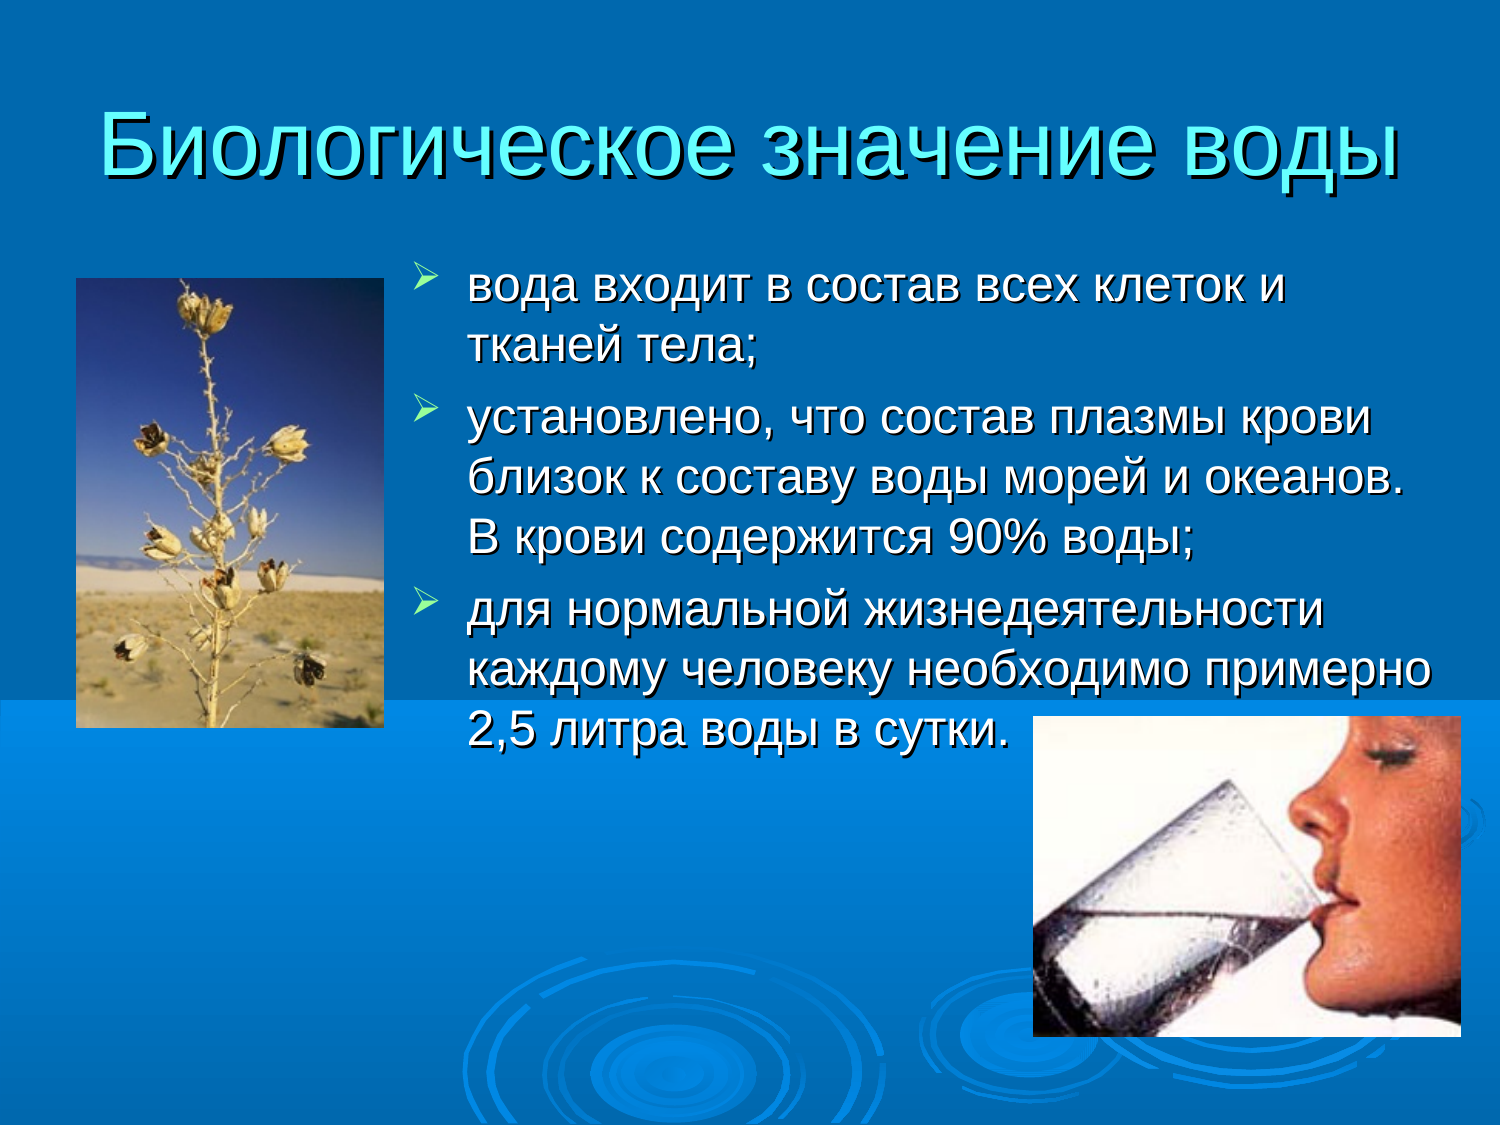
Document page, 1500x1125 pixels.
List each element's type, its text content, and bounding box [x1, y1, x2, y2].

text_box [1033, 716, 1461, 1037]
text_box [76, 278, 384, 728]
list вода входит в состав всех клеток и тканей тела; установлено, что состав плазмы крови близок к составу воды морей и океанов. В крови содержится 90% воды; для нормальной жизнедеятельности каждому человеку необходимо примерно 2,5 литра воды в сутки. [395, 243, 1459, 1095]
title Биологическое значение воды [75, 45, 1426, 233]
